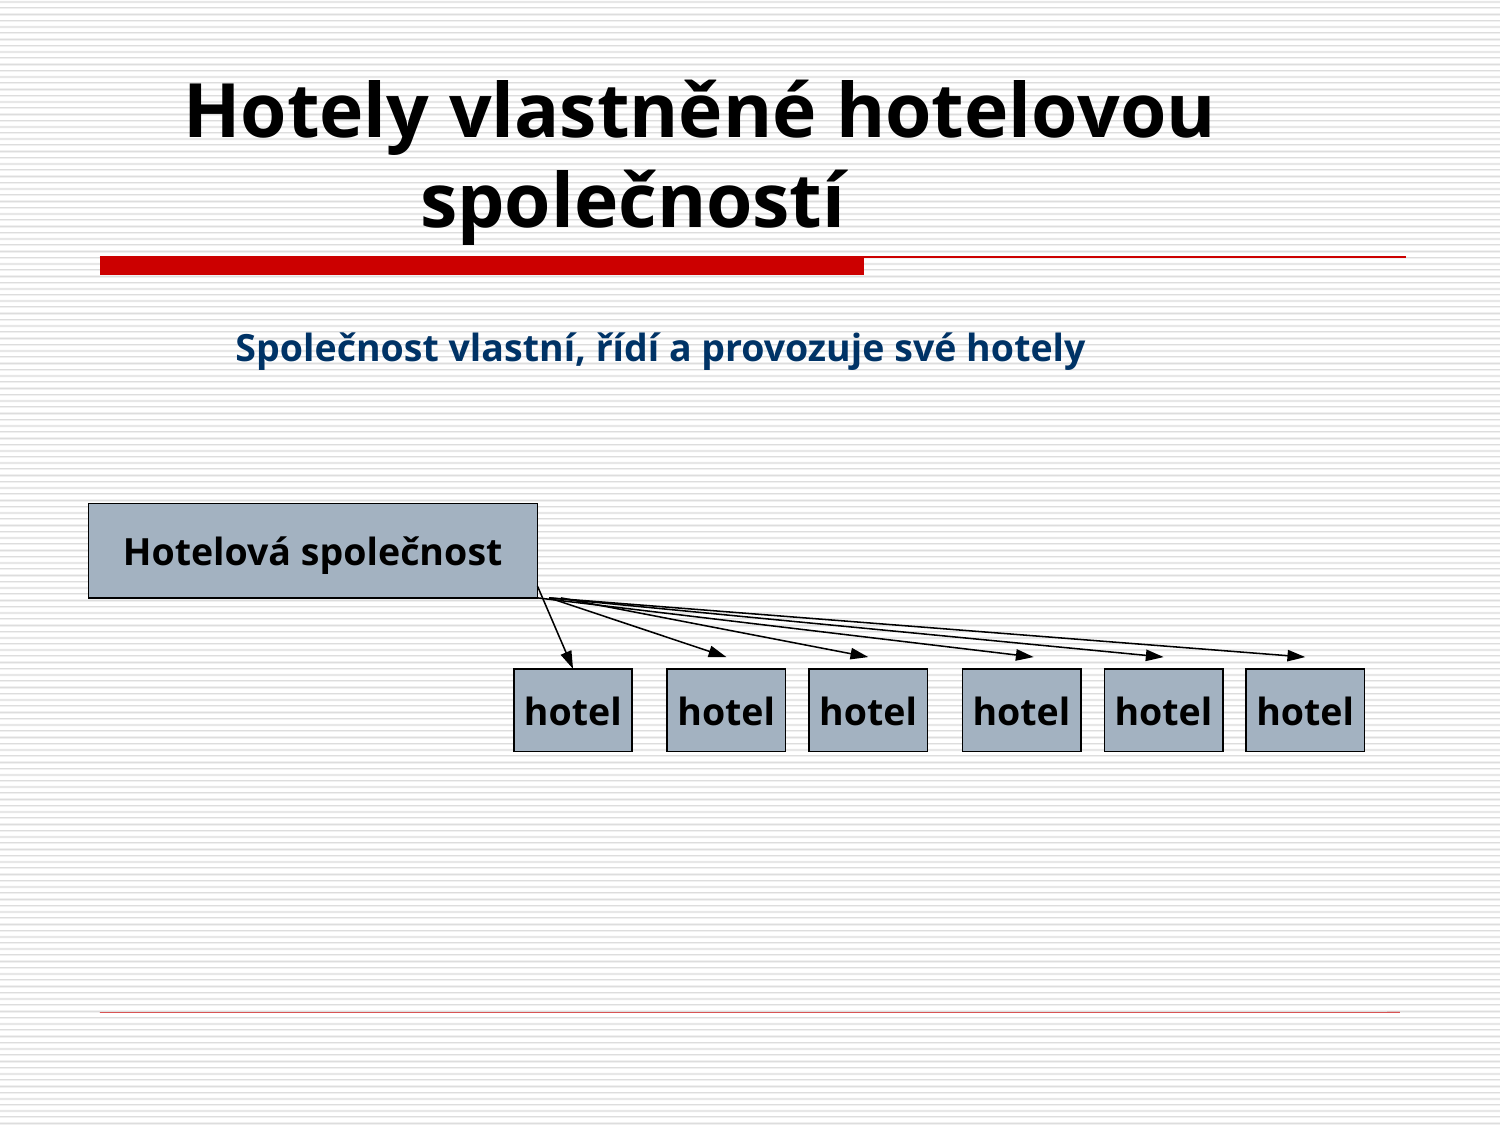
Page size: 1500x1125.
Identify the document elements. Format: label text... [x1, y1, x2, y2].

title Hotely vlastněné hotelovou společností [94, 50, 1407, 250]
text_box Společnost vlastní, řídí a provozuje své hotely [132, 316, 1248, 378]
text_box hotel [514, 669, 632, 752]
text_box hotel [1246, 669, 1364, 752]
text_box hotel [962, 669, 1081, 752]
text_box hotel [809, 669, 927, 752]
text_box hotel [667, 669, 785, 752]
picture [0, 0, 1500, 1125]
text_box Hotelová společnost [89, 503, 537, 598]
text_box hotel [1104, 669, 1223, 752]
